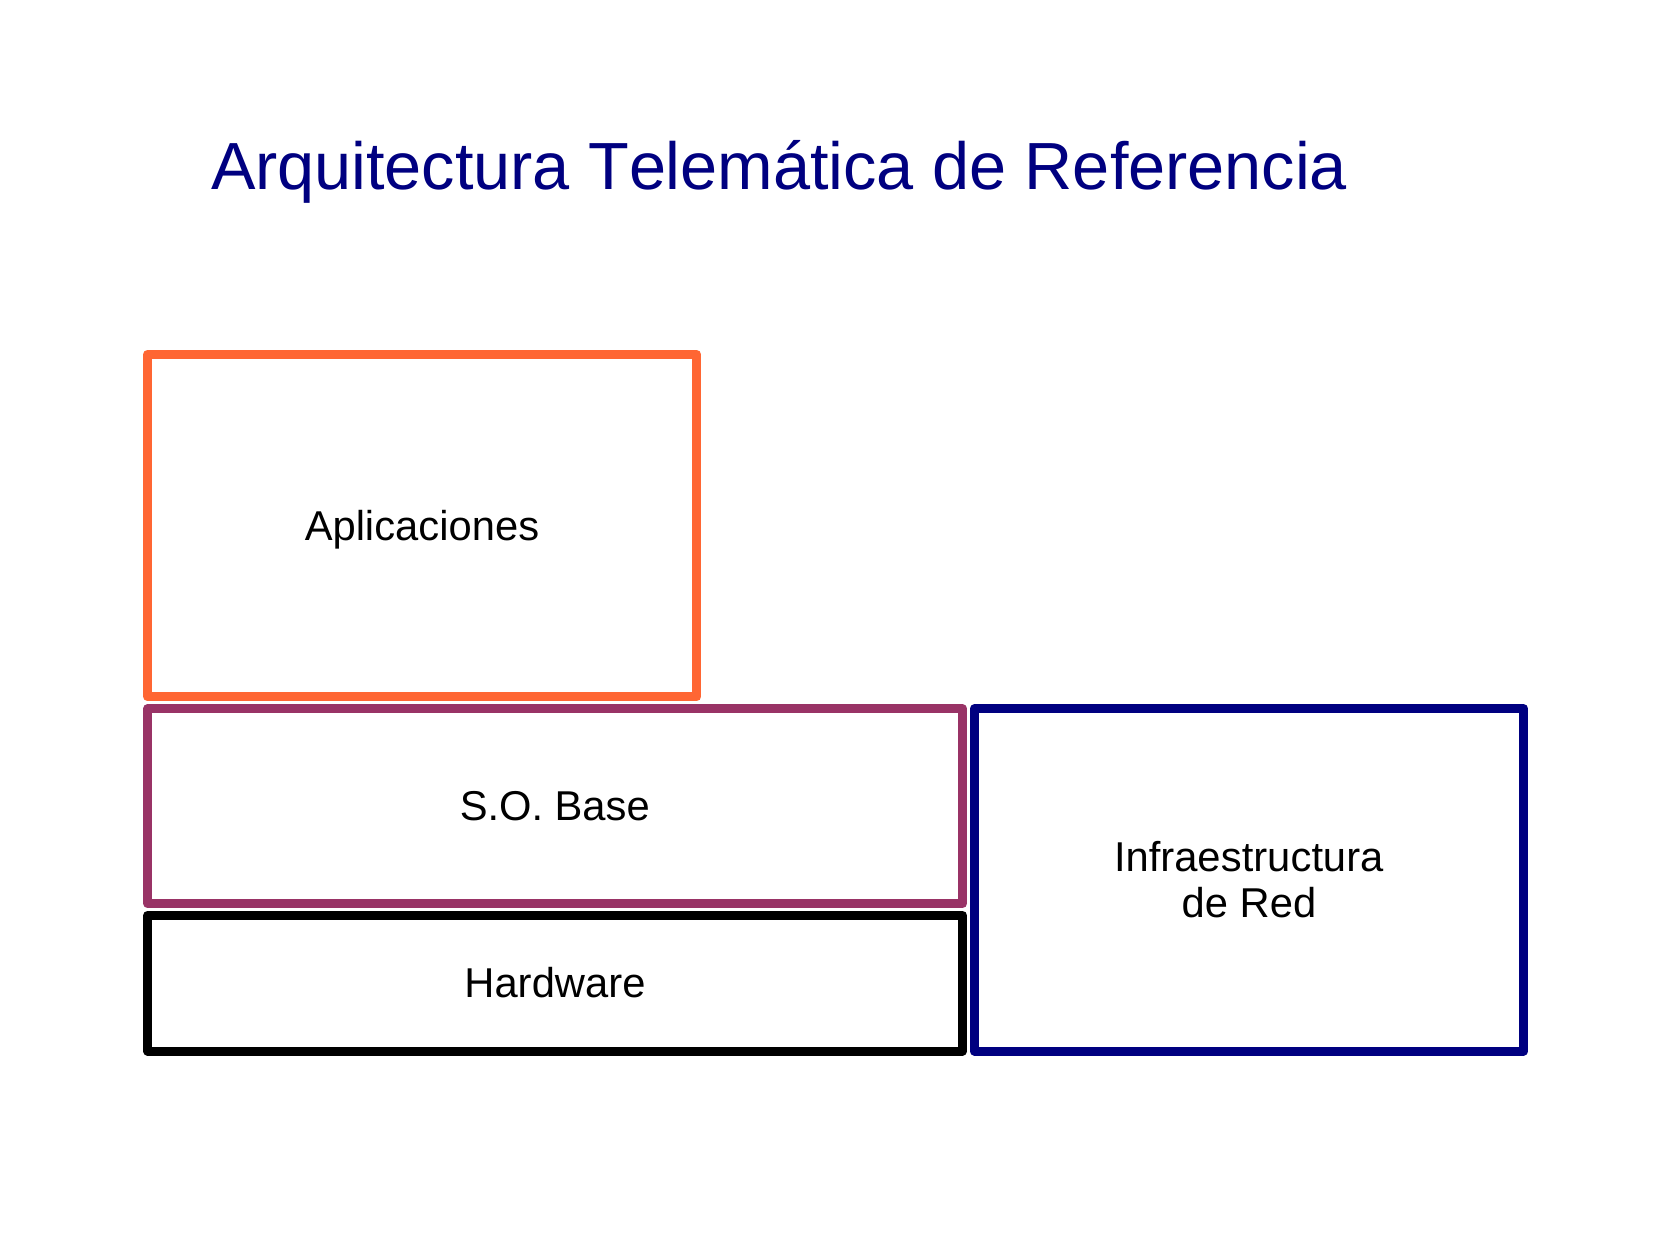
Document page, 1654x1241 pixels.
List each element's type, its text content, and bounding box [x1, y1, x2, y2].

text_box Hardware [147, 915, 963, 1052]
text_box Infraestructura de Red [974, 708, 1524, 1052]
text_box Aplicaciones [147, 354, 697, 697]
text_box S.O. Base [147, 708, 963, 904]
title Arquitectura Telemática de Referencia [35, 102, 1524, 231]
